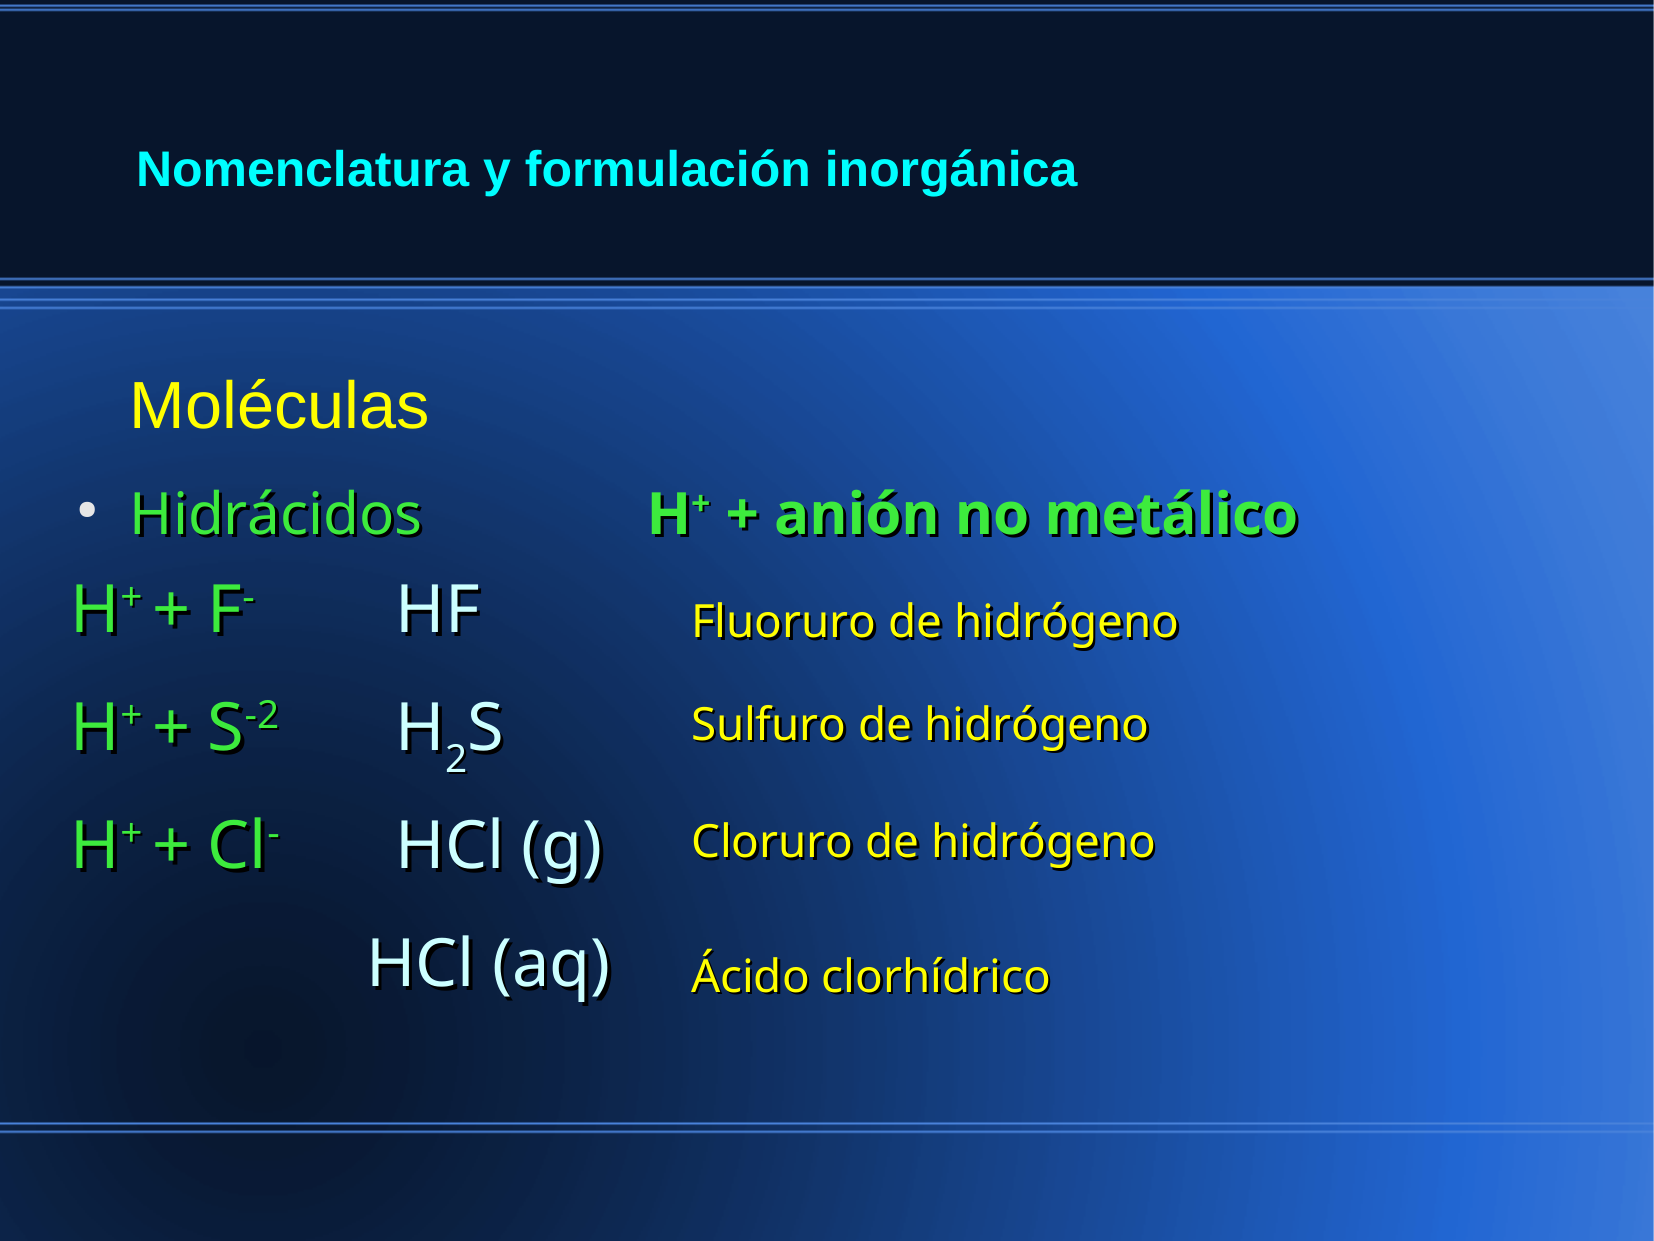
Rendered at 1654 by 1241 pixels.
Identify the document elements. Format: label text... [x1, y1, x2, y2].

list Moléculas [59, 368, 532, 443]
text_box Cloruro de hidrógeno [650, 808, 1595, 870]
text_box HCl (g) [324, 797, 650, 886]
text_box Hidrácidos H+ + anión no metálico [59, 472, 1595, 550]
picture [0, 0, 1654, 1241]
text_box Ácido clorhídrico [620, 943, 1595, 1004]
text_box H+ + S-2 [0, 679, 324, 768]
text_box H+ + Cl- [0, 797, 324, 886]
text_box H+ + F- [0, 561, 355, 650]
text_box HCl (aq) [295, 915, 680, 1071]
text_box Sulfuro de hidrógeno [620, 691, 1595, 753]
text_box HF [355, 561, 650, 650]
title Nomenclatura y formulación inorgánica [32, 118, 1182, 220]
text_box Fluoruro de hidrógeno [620, 588, 1595, 650]
text_box H2S [324, 679, 650, 783]
